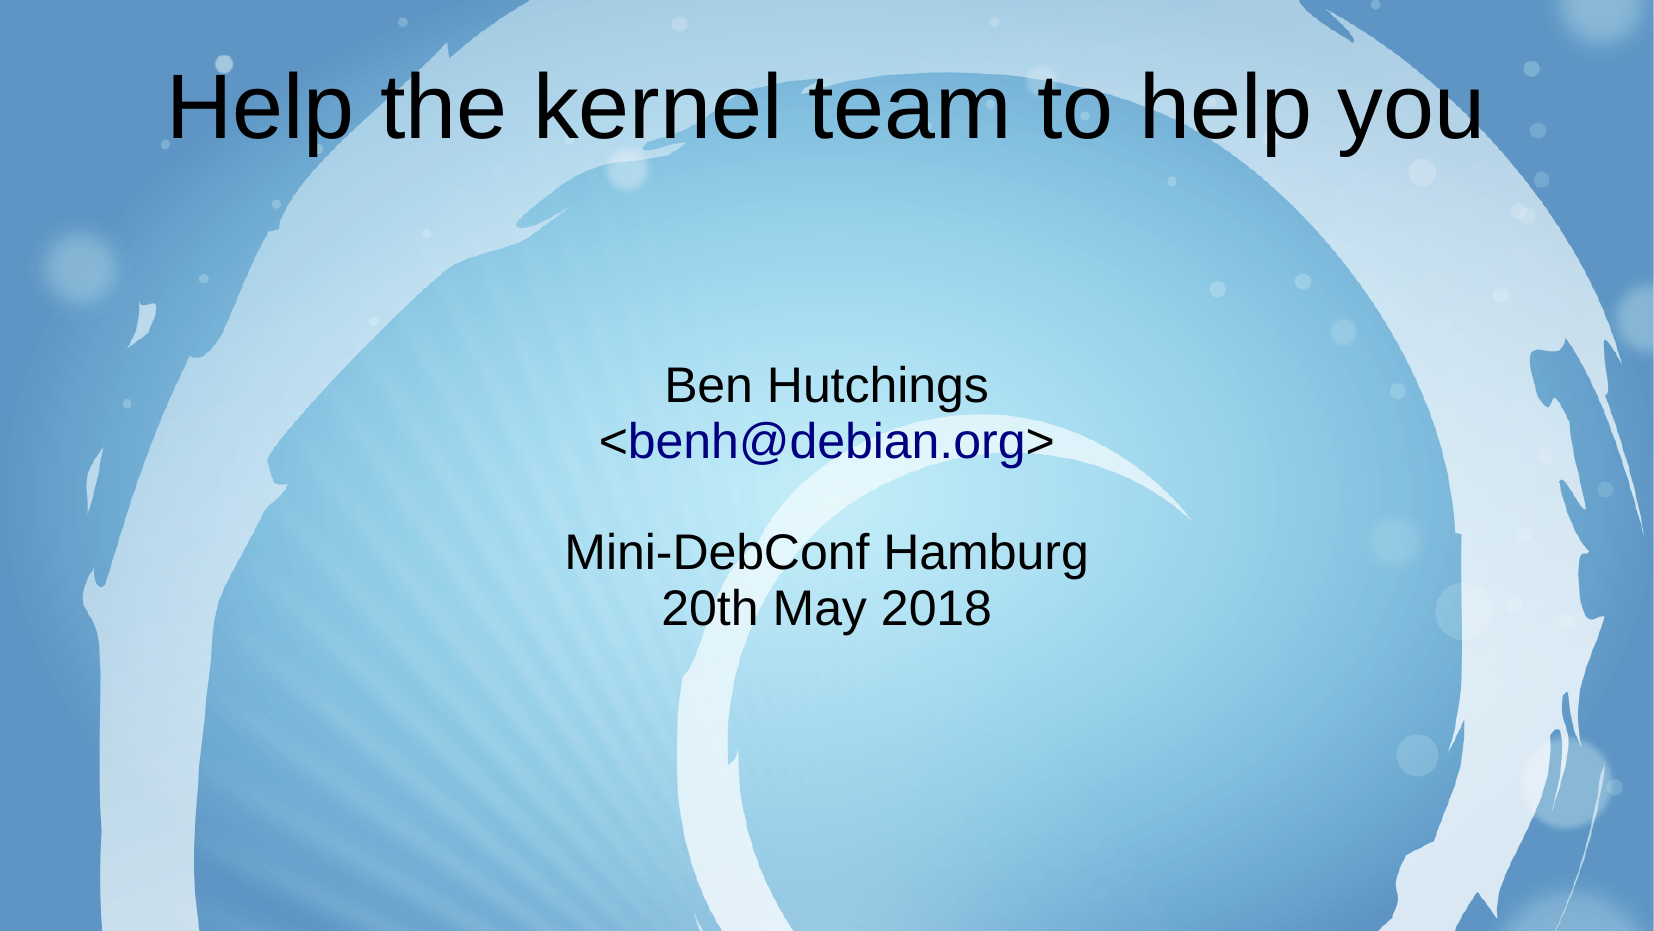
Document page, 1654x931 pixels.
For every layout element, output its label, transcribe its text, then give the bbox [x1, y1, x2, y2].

picture [0, 0, 1654, 931]
title Help the kernel team to help you [118, 29, 1536, 185]
subtitle Ben Hutchings <benh@debian.org> Mini-DebConf Hamburg 20th May 2018 [118, 217, 1536, 832]
